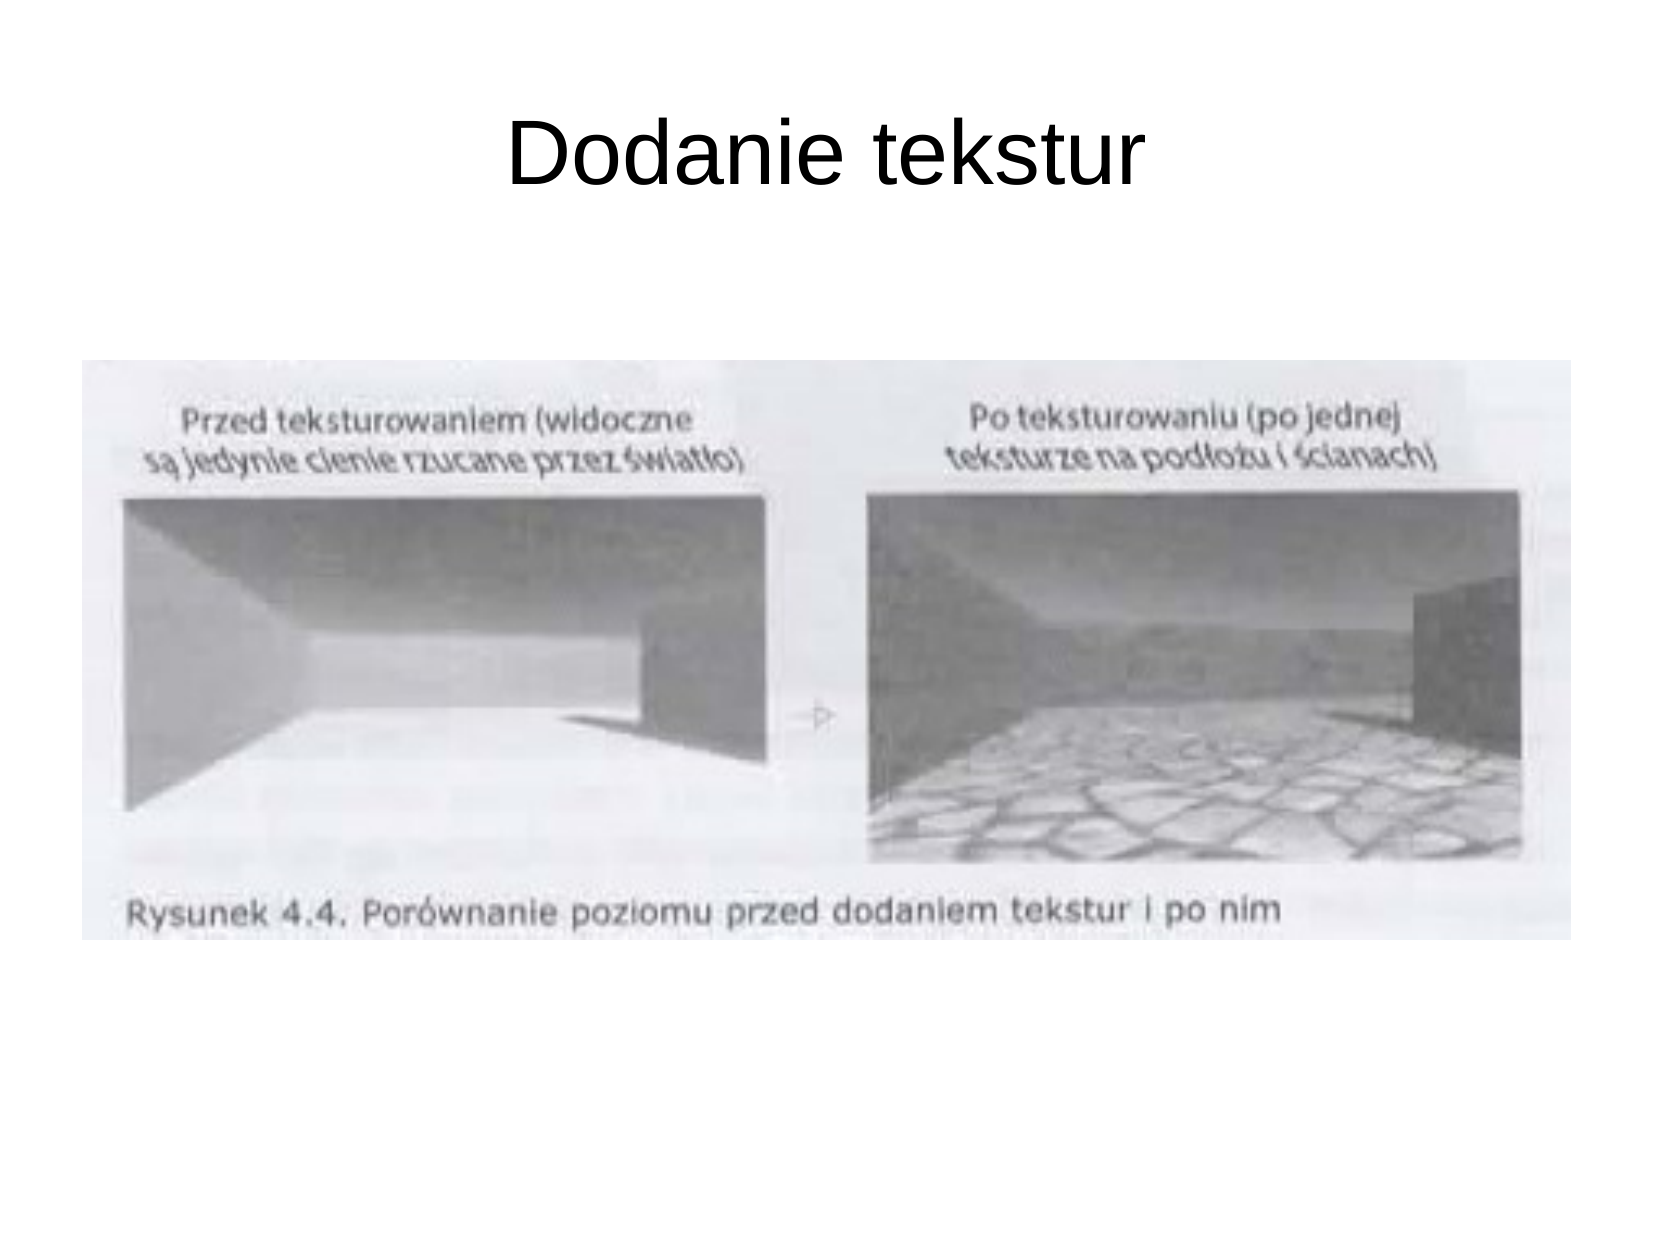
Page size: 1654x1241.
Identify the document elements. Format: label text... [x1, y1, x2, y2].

picture [82, 360, 1571, 940]
title Dodanie tekstur [82, 49, 1571, 257]
